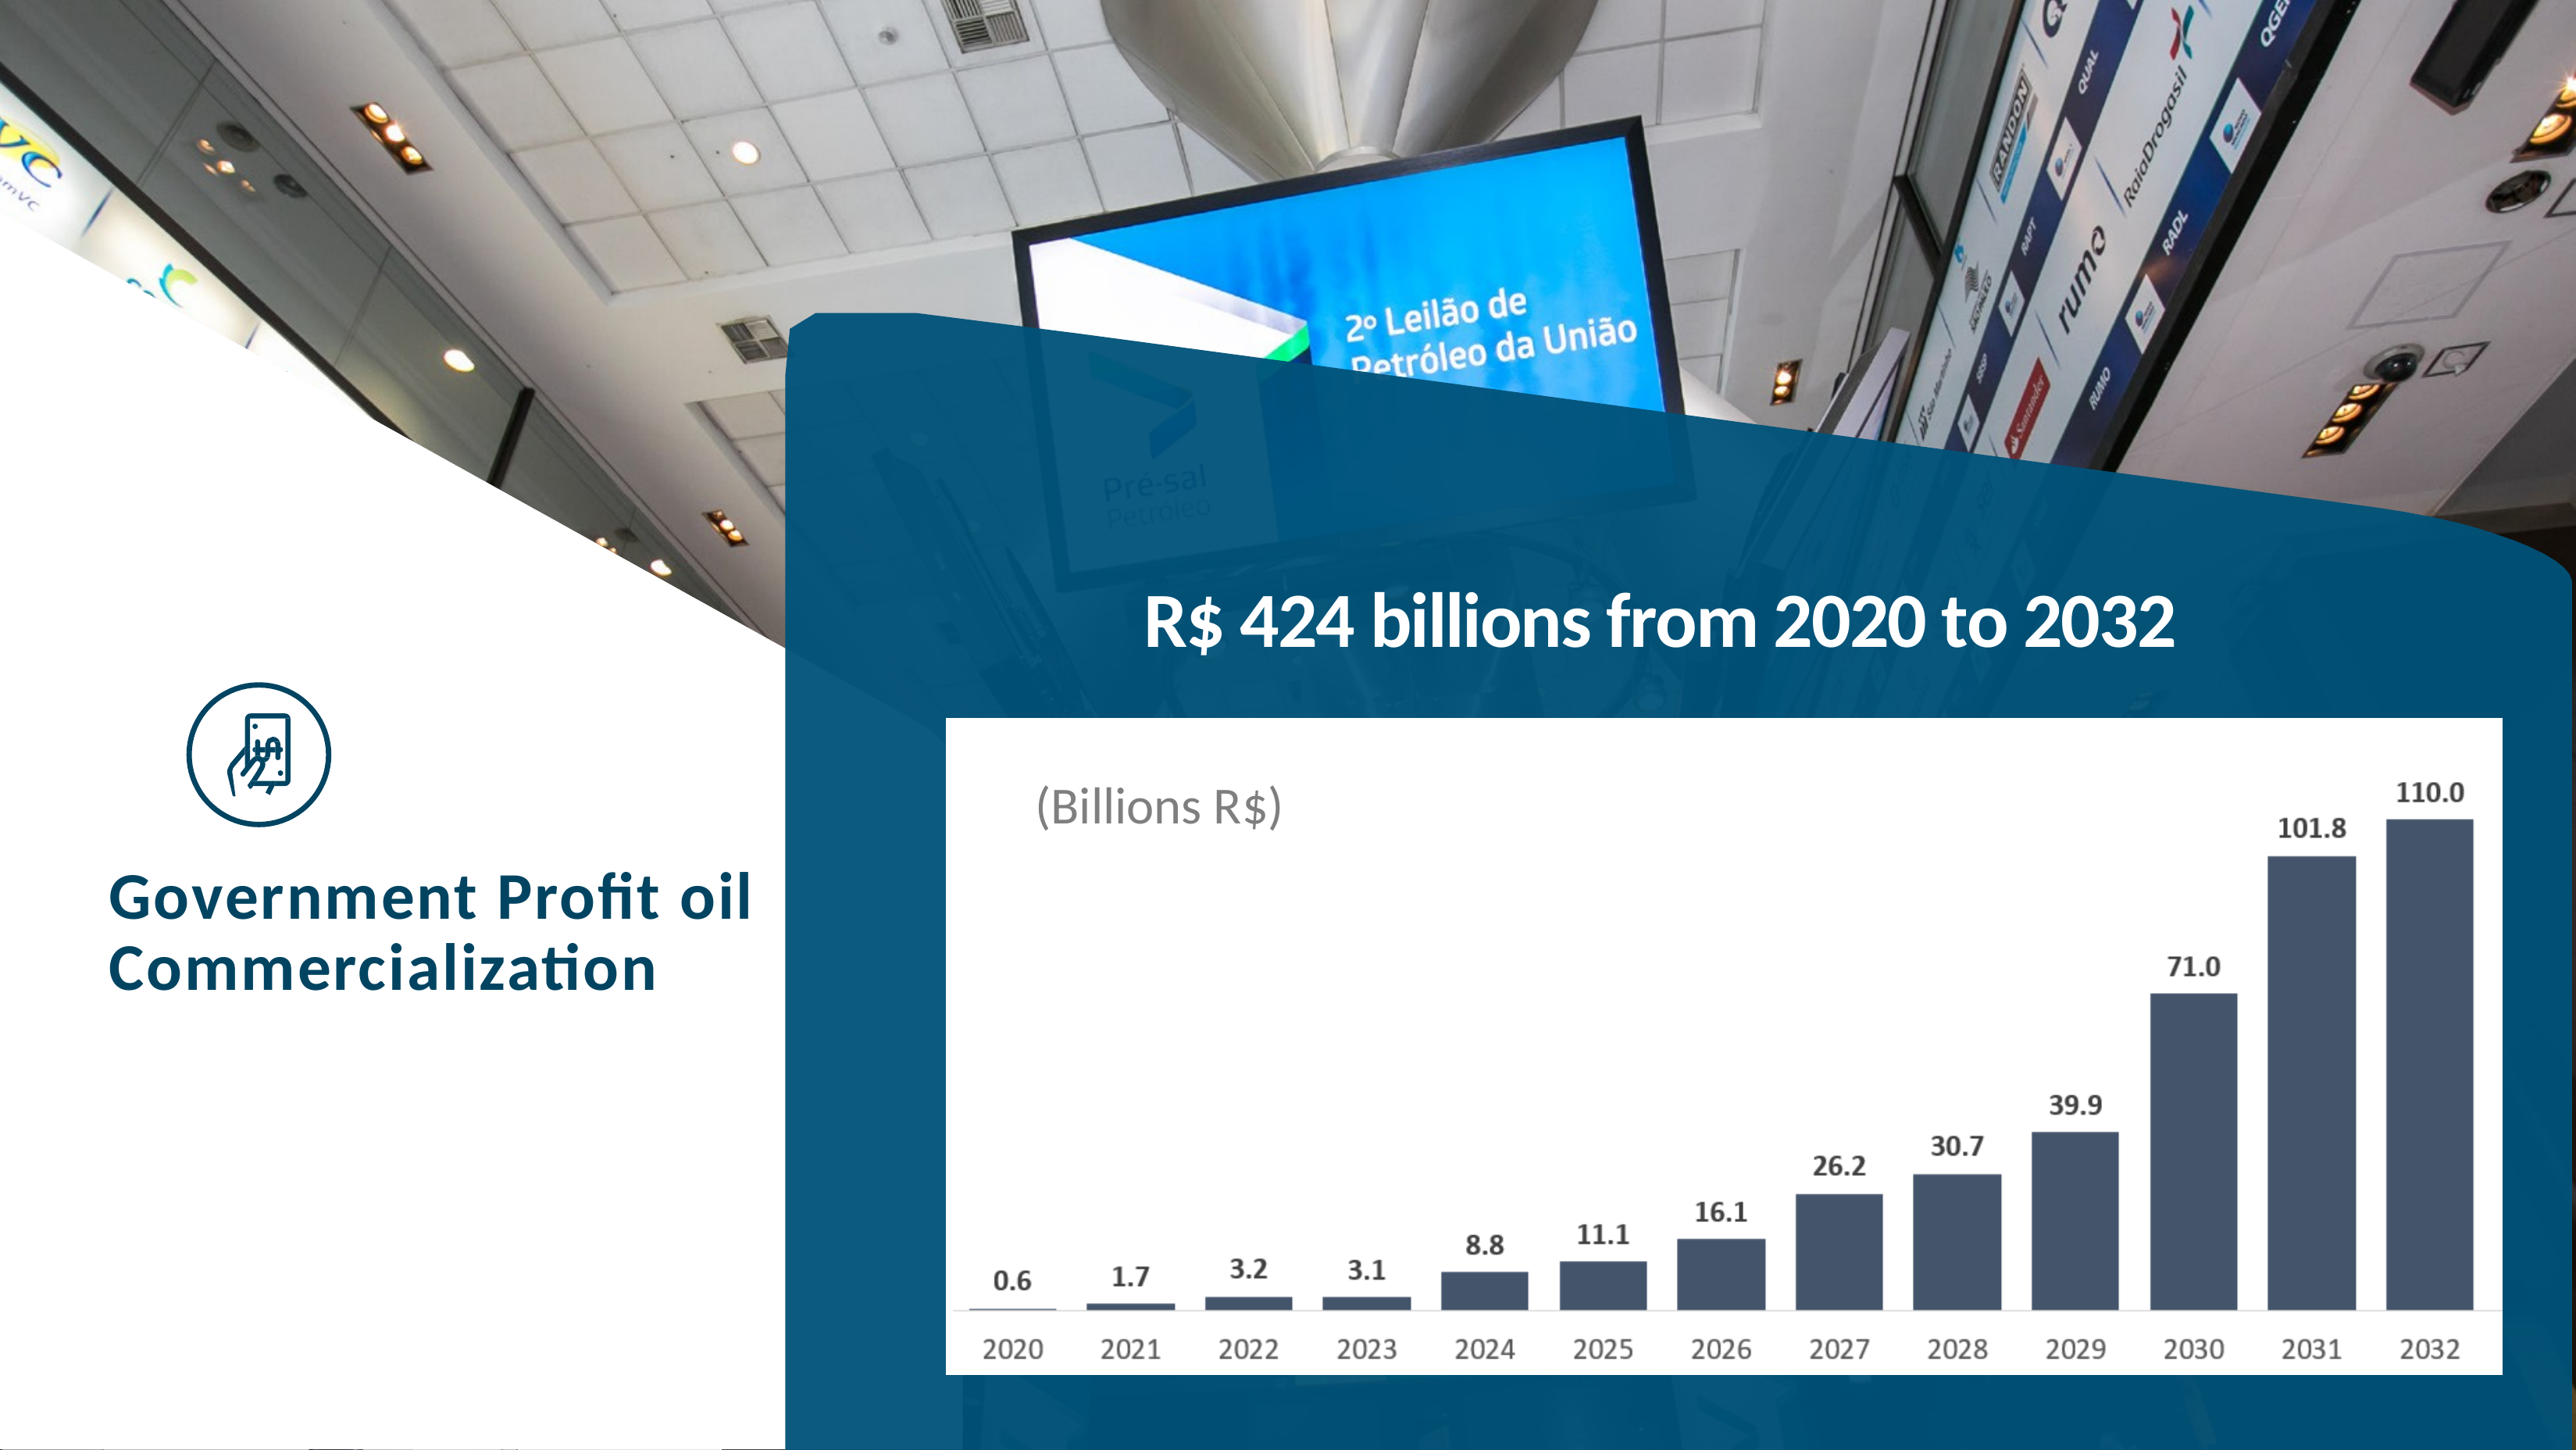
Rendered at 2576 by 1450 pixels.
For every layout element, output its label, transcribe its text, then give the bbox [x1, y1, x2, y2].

text_box R$ 424 billions from 2020 to 2032 [1133, 563, 2189, 669]
text_box (Billions R$) [1023, 766, 1300, 841]
picture [946, 718, 2502, 1375]
text_box Government Profit oil Commercialization [107, 849, 770, 1007]
text_box [0, 0, 2576, 1450]
